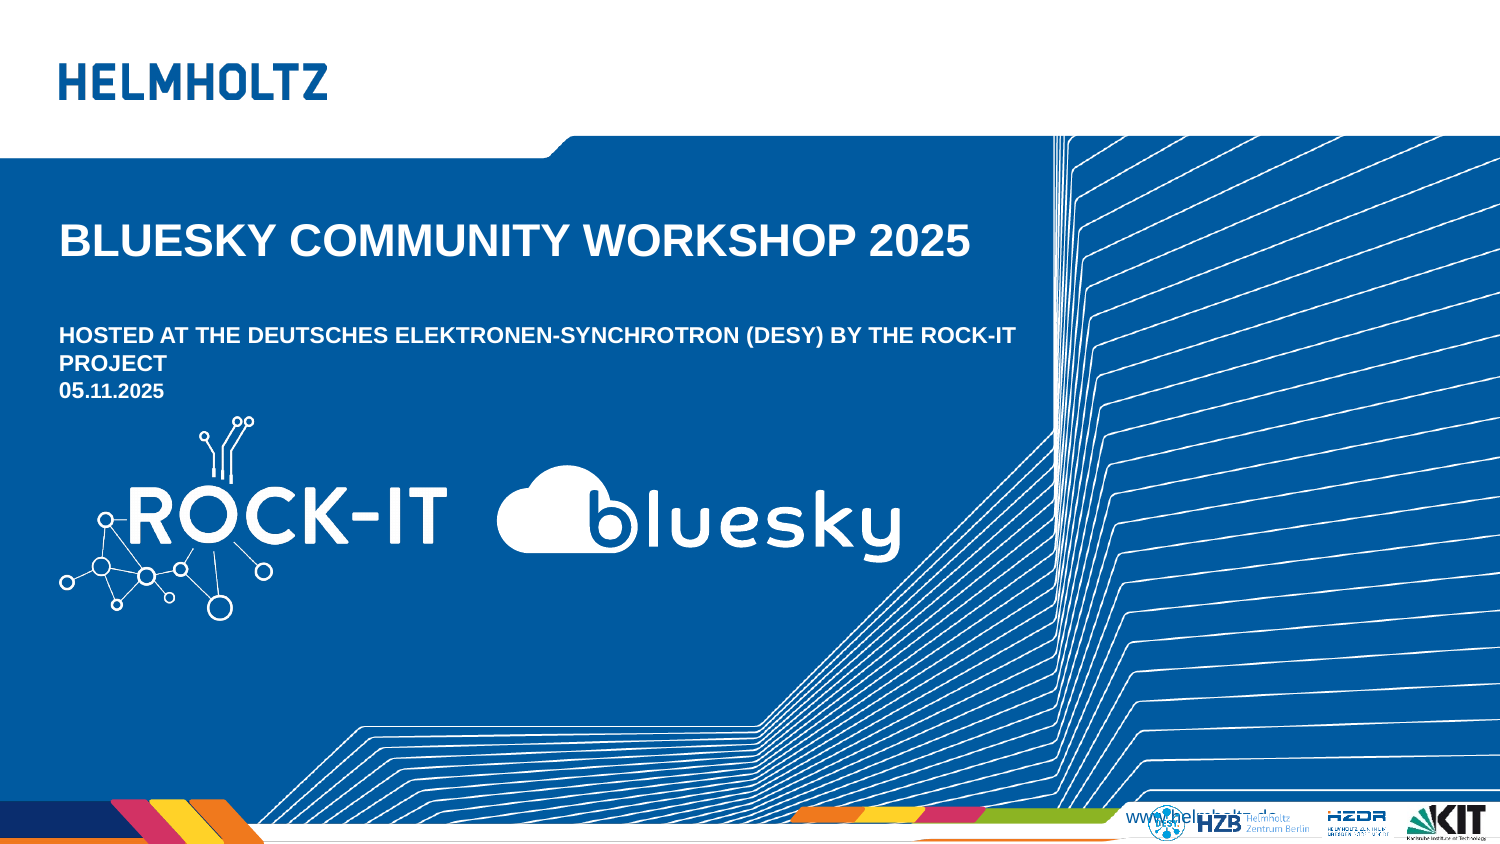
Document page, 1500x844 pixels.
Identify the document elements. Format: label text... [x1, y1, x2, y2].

title Bluesky Community Workshop 2025 Hosted AT the Deutsches Elektronen-Synchrotron (DESY) By the ROCK-it project 05.11.2025 [59, 210, 1022, 326]
picture [0, 0, 1500, 844]
